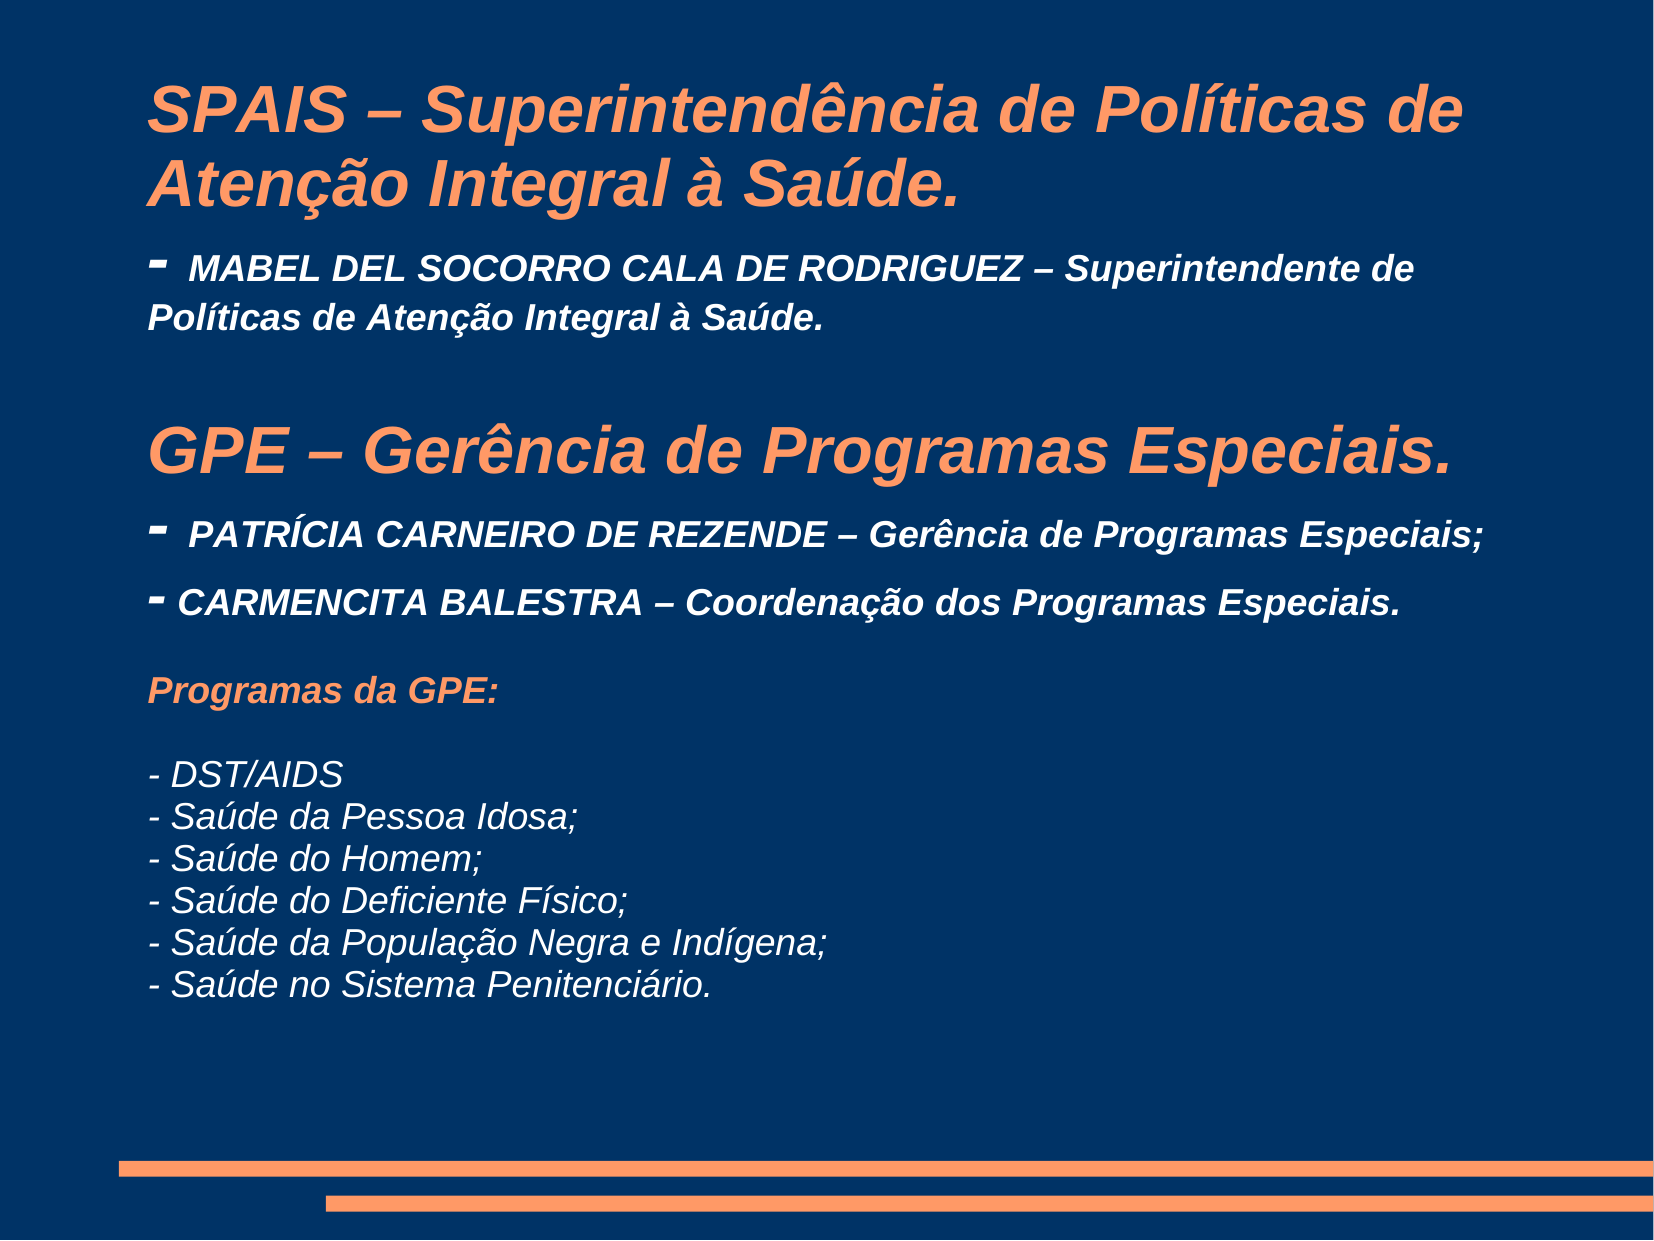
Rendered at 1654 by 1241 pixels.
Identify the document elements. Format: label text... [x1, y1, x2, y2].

title SPAIS – Superintendência de Políticas de Atenção Integral à Saúde. - MABEL DEL SOCORRO CALA DE RODRIGUEZ – Superintendente de Políticas de Atenção Integral à Saúde. GPE – Gerência de Programas Especiais. - PATRÍCIA CARNEIRO DE REZENDE – Gerência de Programas Especiais; - CARMENCITA BALESTRA – Coordenação dos Programas Especiais. Programas da GPE: - DST/AIDS - Saúde da Pessoa Idosa; - Saúde do Homem; - Saúde do Deficiente Físico; - Saúde da População Negra e Indígena; - Saúde no Sistema Penitenciário. [147, 59, 1560, 1093]
